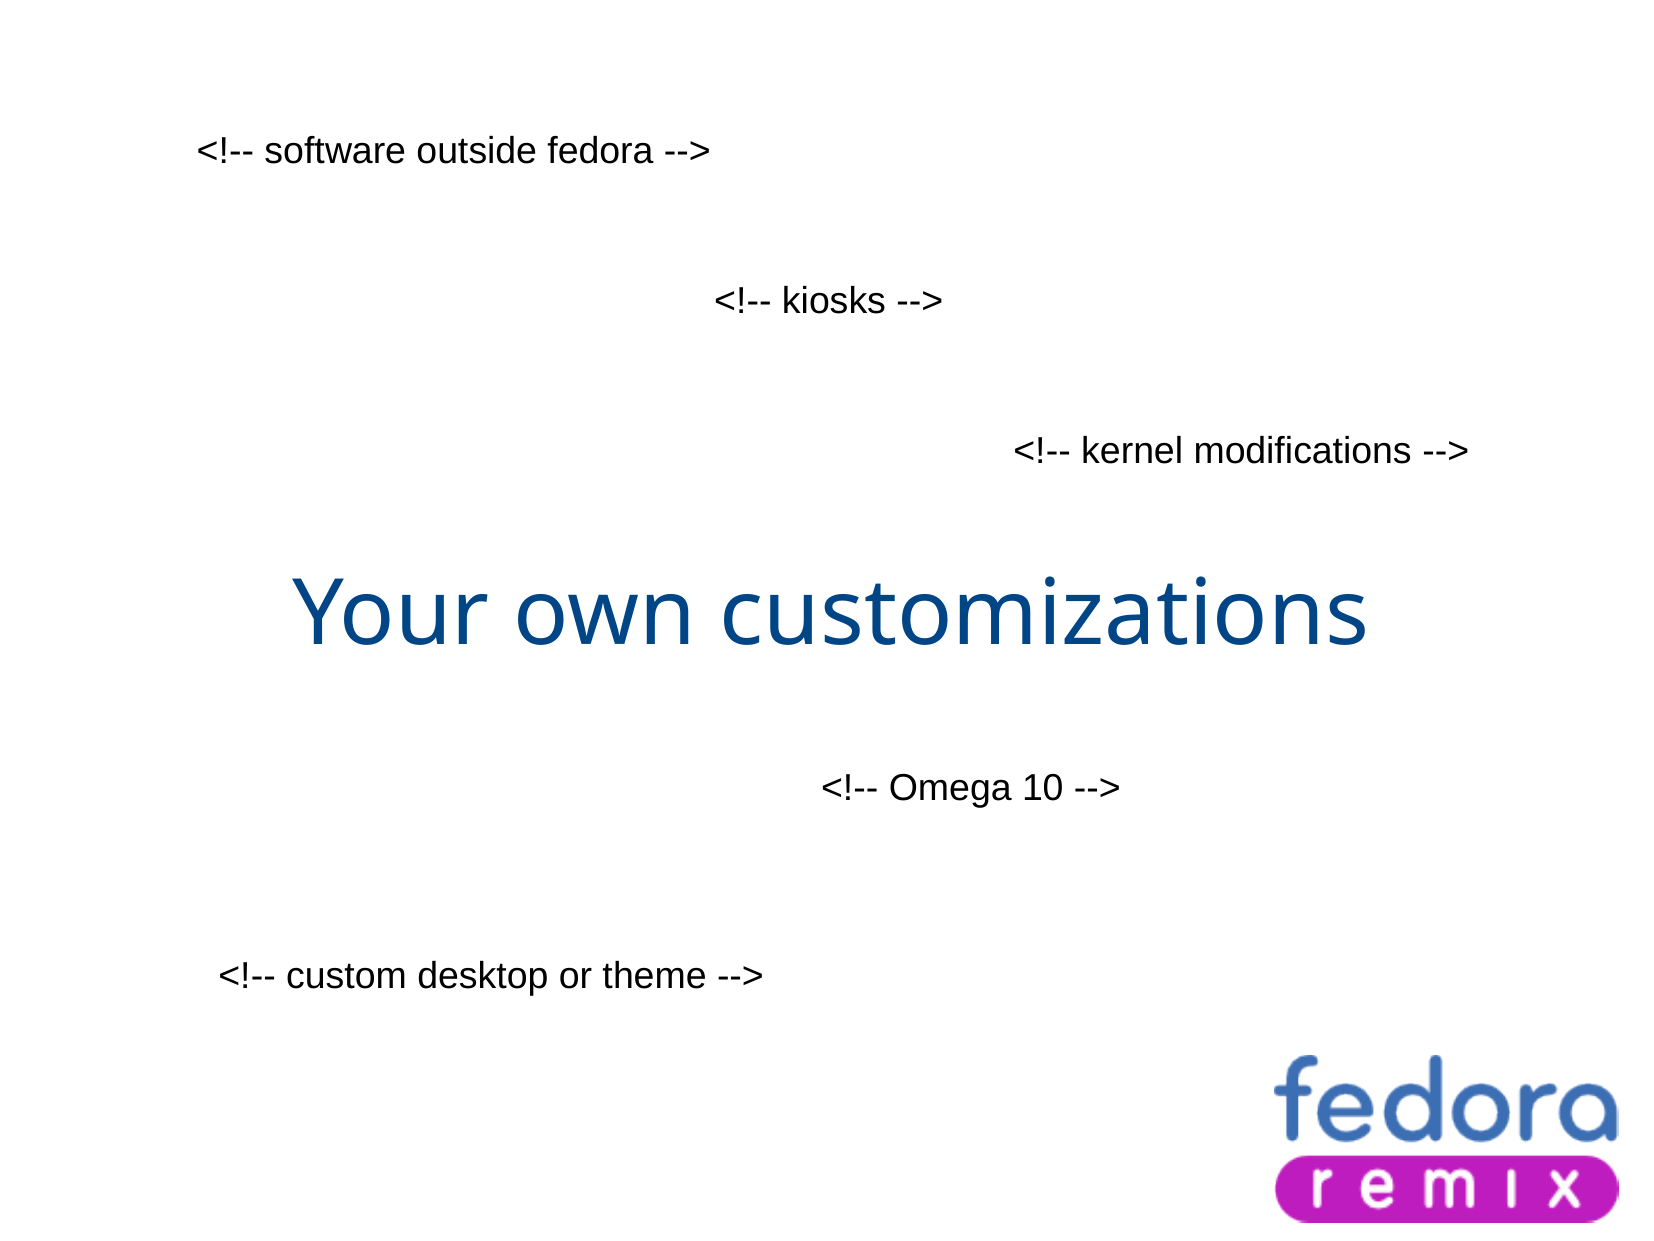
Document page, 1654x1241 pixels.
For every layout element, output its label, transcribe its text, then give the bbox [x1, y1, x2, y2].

text_box <!-- kernel modifications --> [945, 412, 1538, 488]
text_box <!-- kiosks --> [532, 262, 1126, 338]
title Your own customizations [87, 505, 1576, 713]
subtitle <!-- custom desktop or theme --> [195, 937, 788, 1013]
text_box <!-- software outside fedora --> [157, 112, 751, 188]
picture [1274, 1055, 1619, 1223]
text_box <!-- Omega 10 --> [675, 750, 1268, 826]
